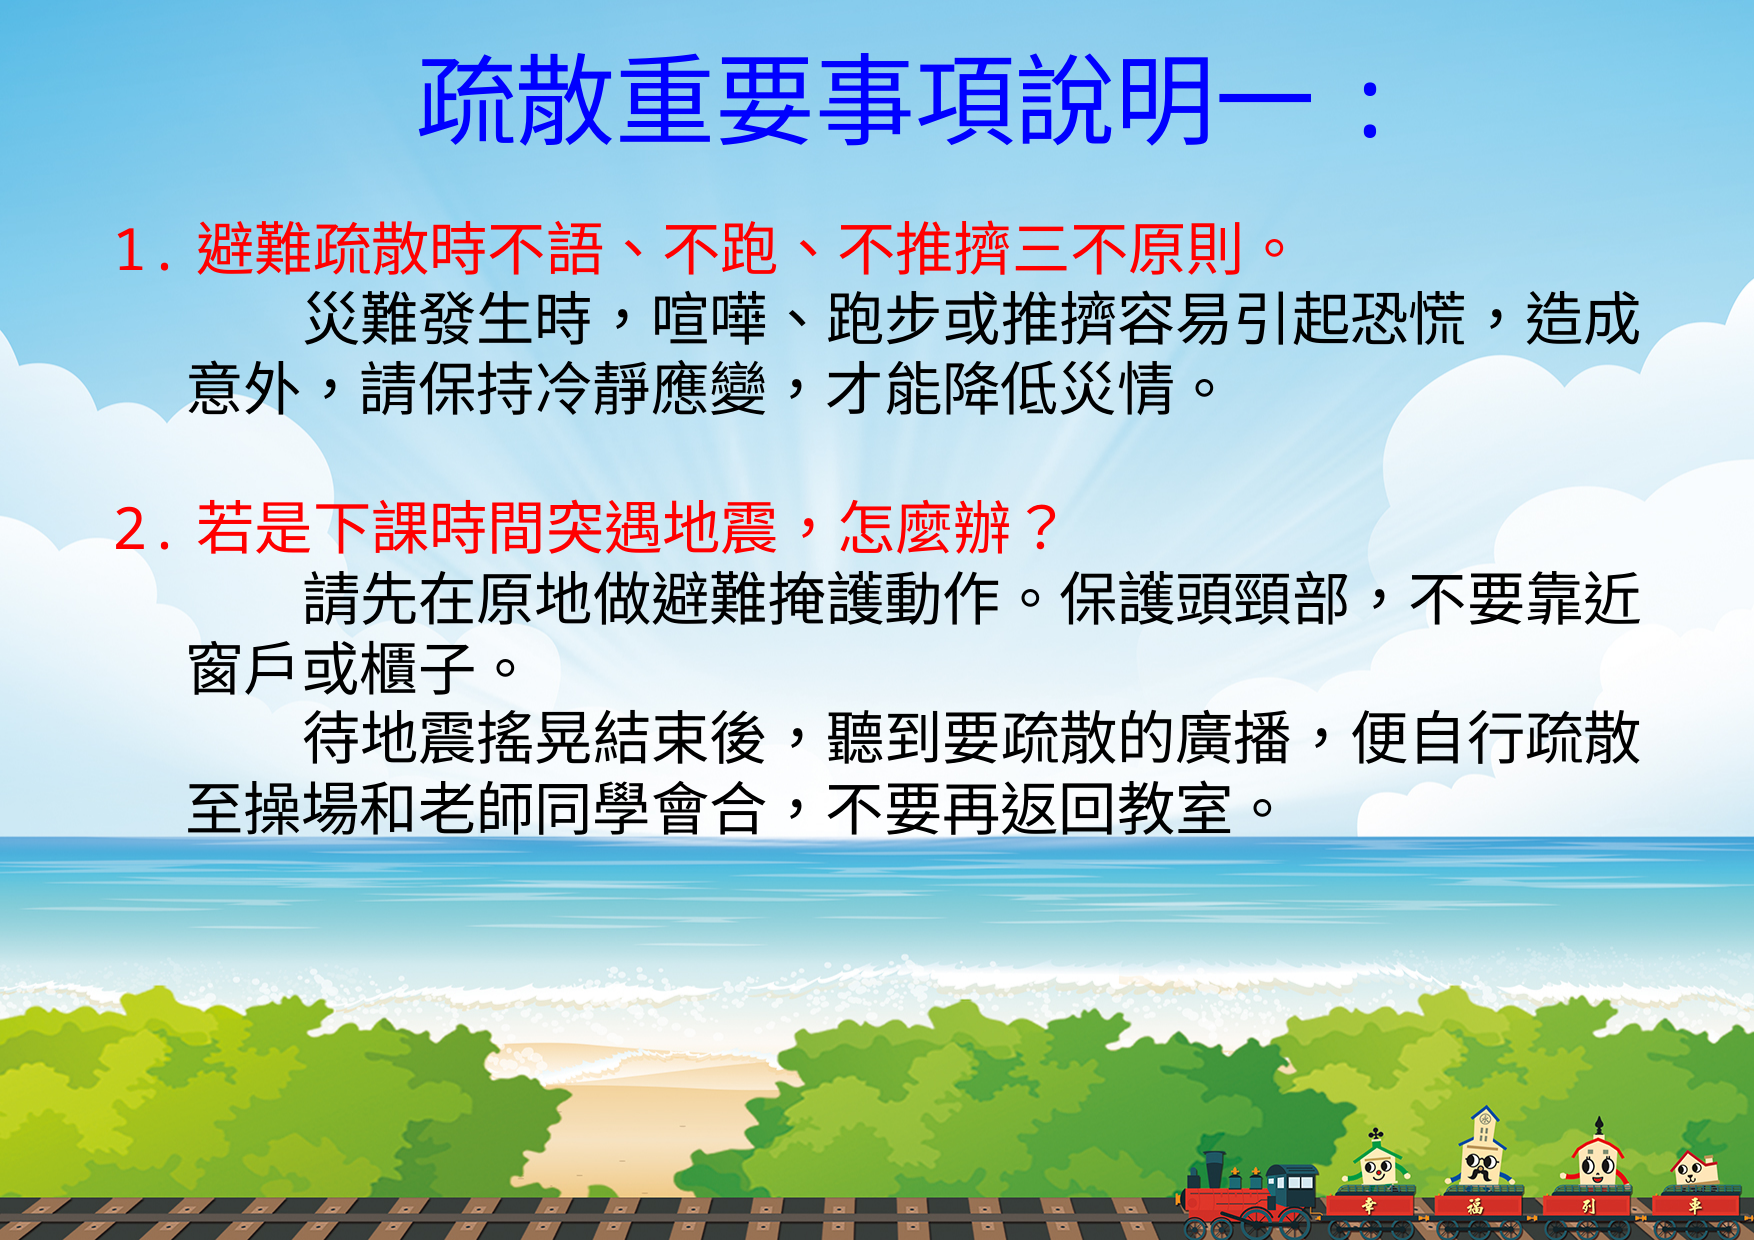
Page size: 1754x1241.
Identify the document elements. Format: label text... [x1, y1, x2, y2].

text_box 1.避難疏散時不語、不跑、不推擠三不原則。 災難發生時，喧嘩、跑步或推擠容易引起恐慌，造成 意外，請保持冷靜應變，才能降低災情。 2.若是下課時間突遇地震，怎麼辦？ 請先在原地做避難掩護動作。保護頭頸部，不要靠近 窗戶或櫃子。 待地震搖晃結束後，聽到要疏散的廣播，便自行疏散 至操場和老師同學會合，不要再返回教室。 [98, 204, 1669, 919]
text_box 疏散重要事項說明一: [401, 30, 1389, 167]
picture [0, 0, 1754, 1240]
